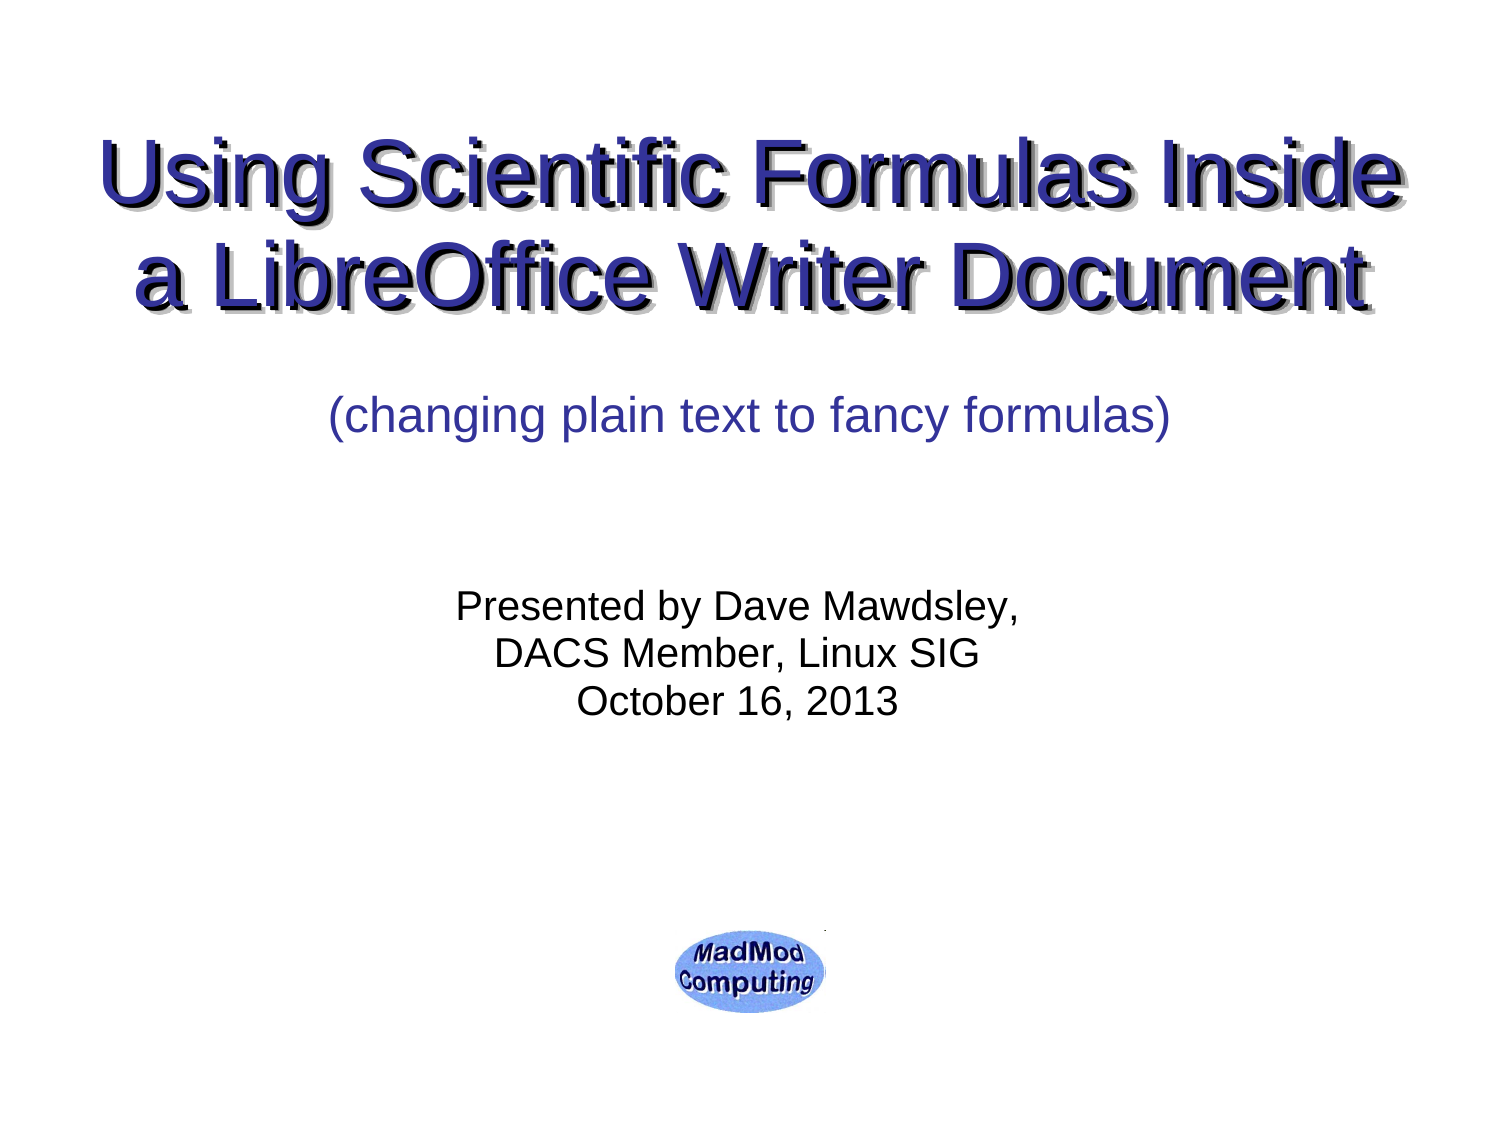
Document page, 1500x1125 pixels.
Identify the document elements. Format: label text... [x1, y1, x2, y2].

text_box (changing plain text to fancy formulas) [300, 375, 1201, 451]
subtitle Presented by Dave Mawdsley, DACS Member, Linux SIG October 16, 2013 [350, 582, 1051, 751]
title Using Scientific Formulas Inside a LibreOffice Writer Document [75, 112, 1426, 334]
picture [675, 930, 826, 1013]
